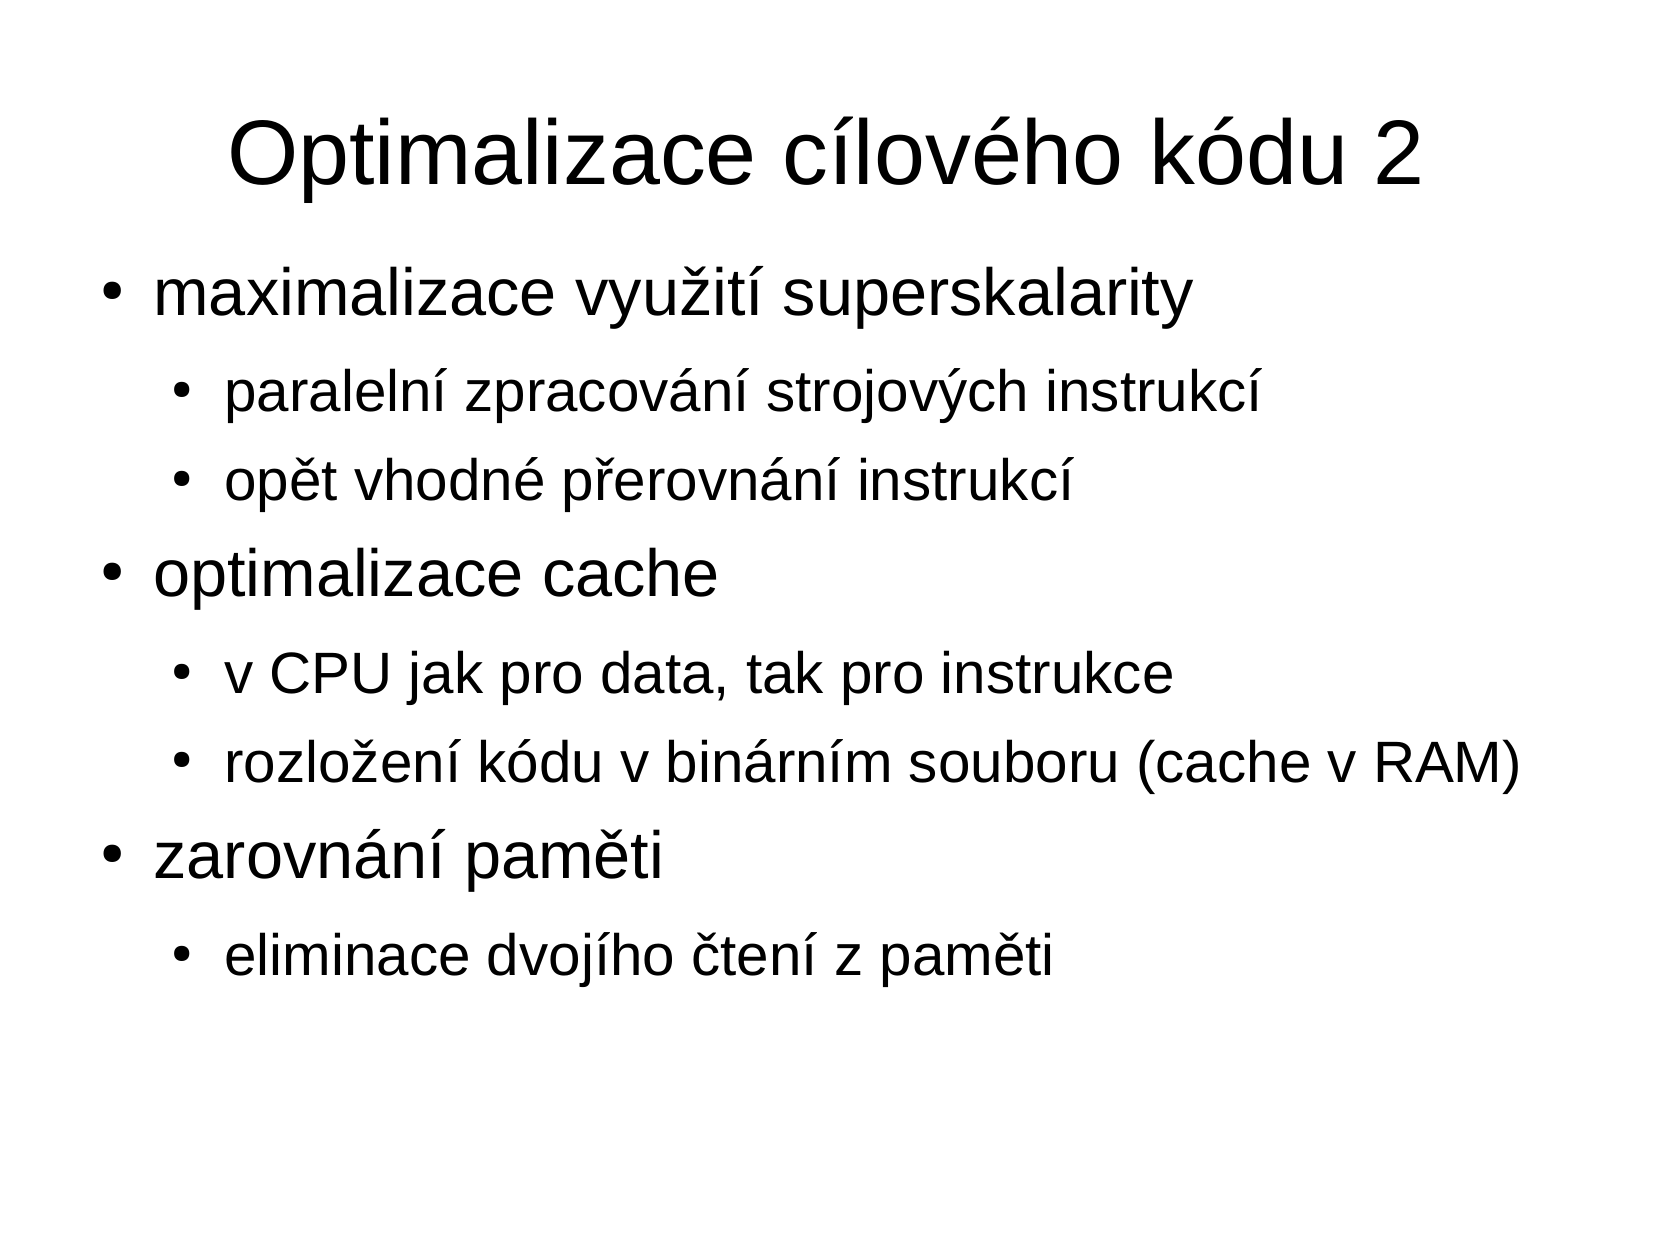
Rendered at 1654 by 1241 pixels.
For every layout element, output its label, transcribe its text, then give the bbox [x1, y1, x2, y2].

list maximalizace využití superskalarity paralelní zpracování strojových instrukcí opět vhodné přerovnání instrukcí optimalizace cache v CPU jak pro data, tak pro instrukce rozložení kódu v binárním souboru (cache v RAM) zarovnání paměti eliminace dvojího čtení z paměti [82, 254, 1571, 1059]
title Optimalizace cílového kódu 2 [82, 56, 1571, 250]
